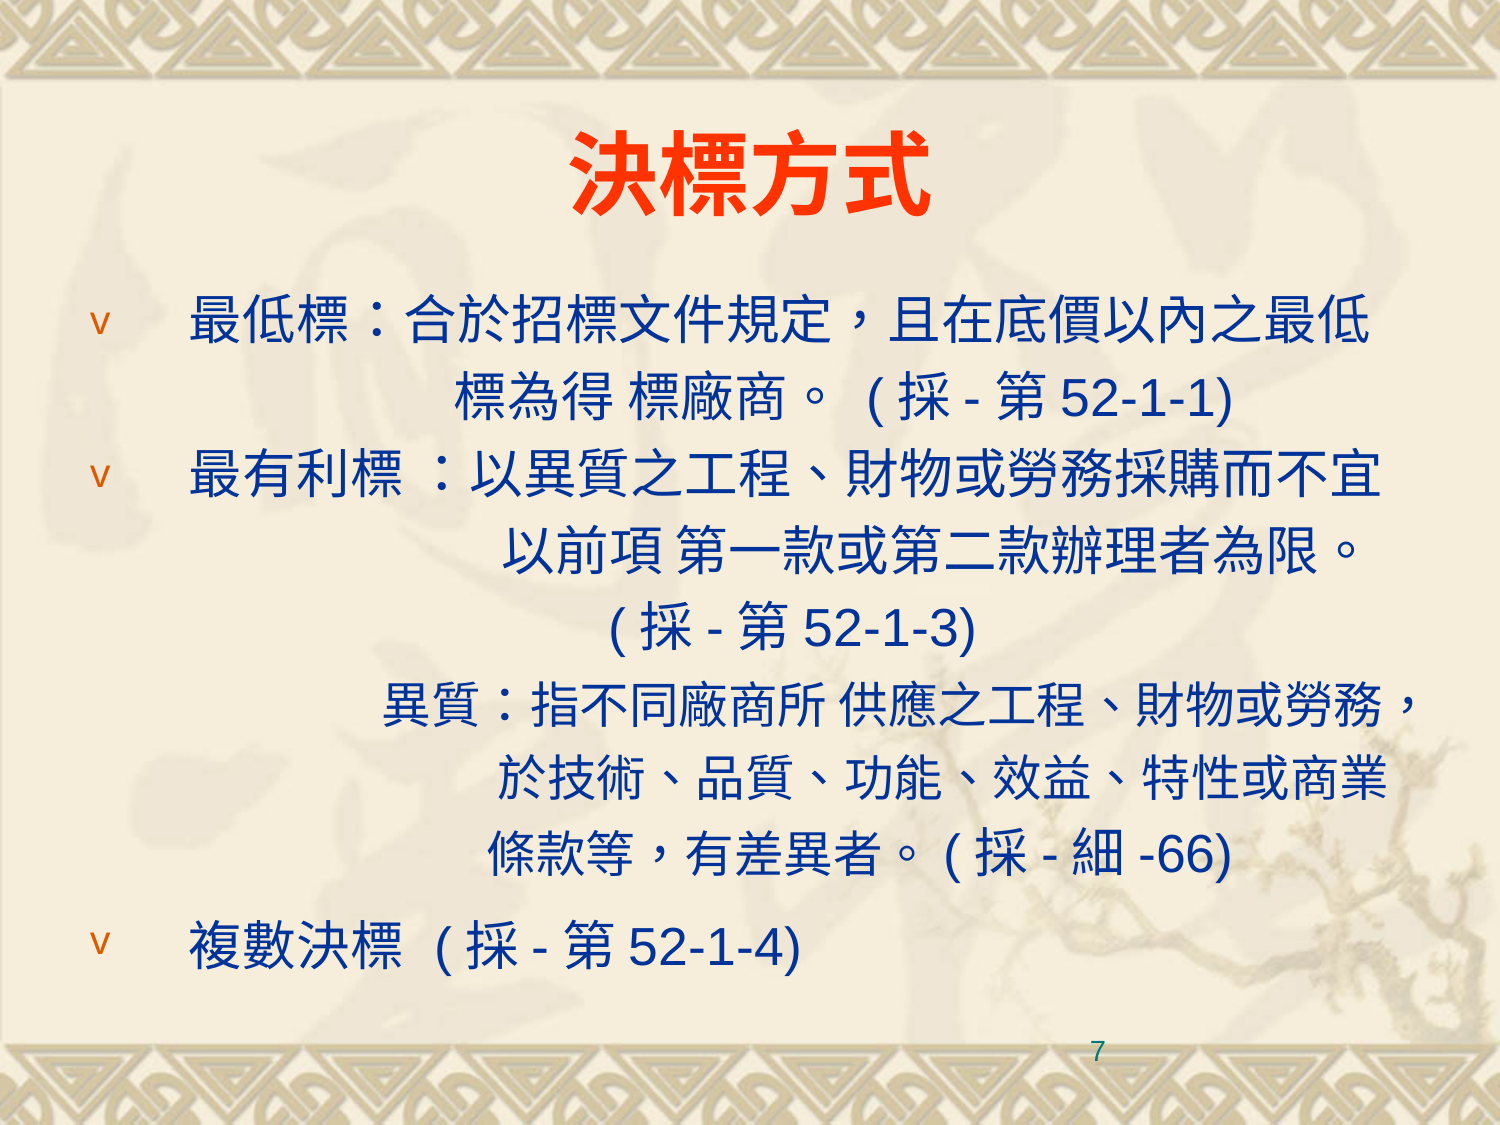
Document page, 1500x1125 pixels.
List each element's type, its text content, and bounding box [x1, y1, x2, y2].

title 決標方式 [49, 99, 1451, 245]
text_box [1074, 1024, 1451, 1103]
list 最低標：合於招標文件規定，且在底價以內之最低 標為得 標廠商。 (採-第52-1-1) 最有利標 ：以異質之工程、財物或勞務採購而不宜 以前項 第一款或第二款辦理者為限。 (採-第52-1-3) 異質：指不同廠商所 供應之工程、財物或勞務， 於技術、品質、功能、效益、特性或商業 條款等，有差異者。(採-細-66) 複數決標 (採-第52-1-4) [75, 278, 1426, 1006]
